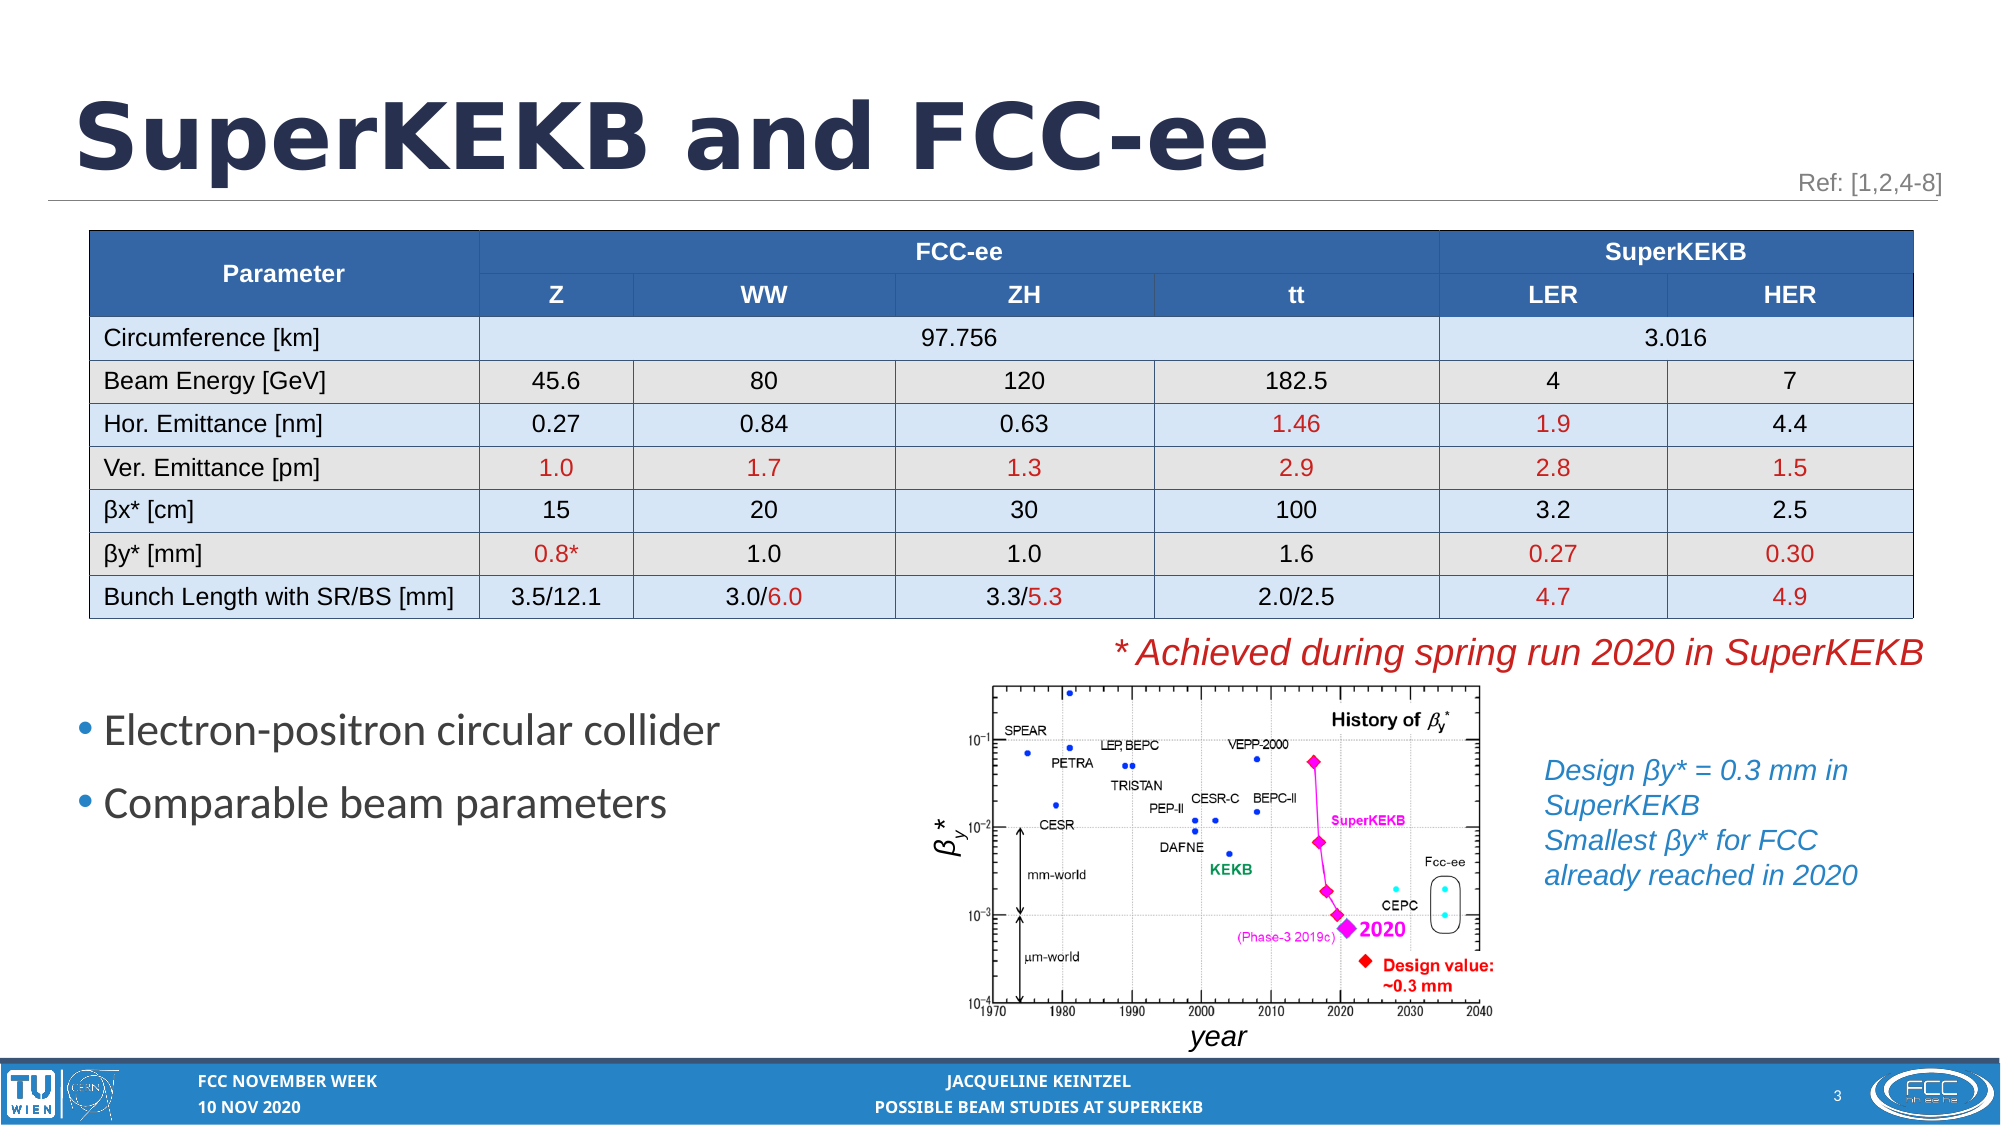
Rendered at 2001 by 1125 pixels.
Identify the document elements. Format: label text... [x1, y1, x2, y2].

table_cell 1.7 [634, 447, 895, 489]
picture [7, 1070, 55, 1118]
table_cell 97.756 [480, 317, 1439, 360]
table_cell 20 [634, 490, 895, 532]
table_cell WW [634, 274, 895, 316]
table_cell 3.2 [1440, 490, 1667, 532]
table_cell 1.5 [1668, 447, 1913, 489]
table_cell Hor. Emittance [nm] [90, 404, 479, 446]
table_cell 3.3/5.3 [896, 576, 1154, 618]
text_box * Achieved during spring run 2020 in SuperKEKB [1098, 620, 1961, 719]
table_cell 1.0 [480, 447, 633, 489]
table_cell 0.27 [480, 404, 633, 446]
table_cell Z [480, 274, 633, 316]
table_cell 3.5/12.1 [480, 576, 633, 618]
table_header Parameter [90, 231, 479, 316]
text_box Ref: [1,2,4-8] [1783, 159, 1967, 219]
table_cell LER [1440, 274, 1667, 317]
picture [1869, 1067, 1997, 1122]
table_cell 80 [634, 361, 895, 403]
table_cell 2.0/2.5 [1155, 576, 1439, 618]
table_cell 0.84 [634, 404, 895, 446]
picture [968, 680, 1501, 1020]
table_cell 1.0 [634, 533, 895, 575]
table_cell 7 [1668, 361, 1913, 403]
table_cell tt [1155, 274, 1439, 316]
table_header SuperKEKB [1440, 231, 1913, 273]
table_cell 2.5 [1668, 490, 1913, 532]
table_cell 120 [896, 361, 1154, 403]
text_box SuperKEKB and FCC-ee [58, 70, 1925, 201]
table_cell 15 [480, 490, 633, 532]
table_cell Ver. Emittance [pm] [90, 447, 479, 489]
text_box Design βy* = 0.3 mm in SuperKEKB Smallest βy* for FCC already reached in 2020 [1529, 744, 1926, 916]
table_cell 1.6 [1155, 533, 1439, 575]
table_cell Beam Energy [GeV] [90, 361, 479, 403]
table_cell 0.30 [1668, 533, 1913, 575]
table_cell Circumference [km] [90, 317, 479, 360]
table_cell 2.8 [1440, 447, 1667, 489]
table_cell 4.7 [1440, 576, 1667, 618]
table_cell 1.9 [1440, 404, 1667, 446]
table_cell 1.0 [896, 533, 1154, 575]
table_cell 4.9 [1668, 576, 1913, 618]
text_box Electron-positron circular collider Comparable beam parameters [77, 698, 968, 1016]
table_cell 4.4 [1668, 404, 1913, 446]
table_cell HER [1668, 274, 1913, 317]
table_header FCC-ee [480, 231, 1439, 273]
table_cell 1.3 [896, 447, 1154, 489]
table_cell 1.46 [1155, 404, 1439, 446]
table_cell 45.6 [480, 361, 633, 403]
table_cell βx* [cm] [90, 490, 479, 532]
table_cell βy* [mm] [90, 533, 479, 575]
table_cell 0.27 [1440, 533, 1667, 575]
table_cell ZH [896, 274, 1154, 316]
table_cell 182.5 [1155, 361, 1439, 403]
table_cell 4 [1440, 361, 1667, 403]
table_cell 0.8* [480, 533, 633, 575]
table_cell Bunch Length with SR/BS [mm] [90, 576, 479, 618]
table_cell 100 [1155, 490, 1439, 532]
text_box year [1175, 1009, 1288, 1093]
text_box βy* [918, 758, 1001, 872]
table_cell 3.016 [1440, 317, 1913, 360]
table_cell 0.63 [896, 404, 1154, 446]
table_cell 3.0/6.0 [634, 576, 895, 618]
table_cell 2.9 [1155, 447, 1439, 489]
table_cell 30 [896, 490, 1154, 532]
picture [67, 1069, 119, 1121]
